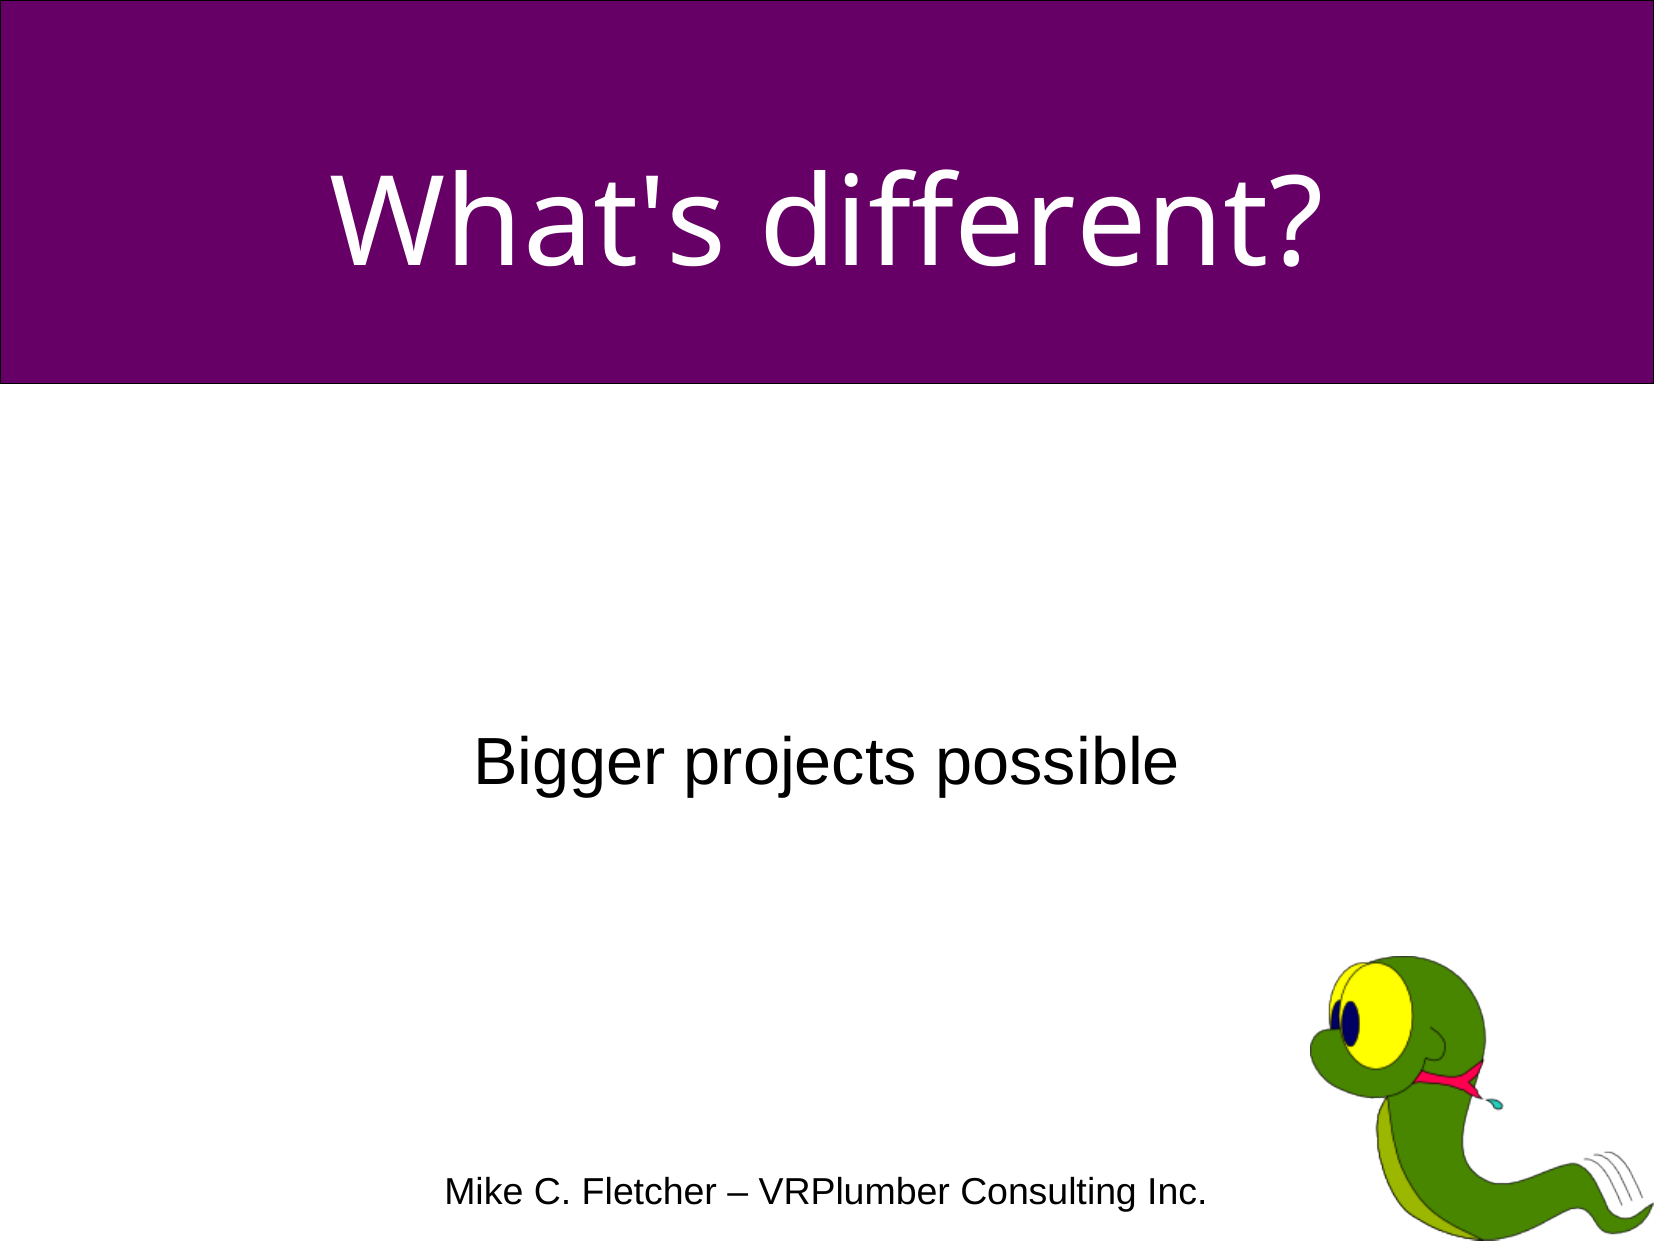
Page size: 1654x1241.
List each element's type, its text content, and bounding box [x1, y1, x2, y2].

subtitle Bigger projects possible [82, 420, 1571, 1102]
title What's different? [82, 56, 1571, 377]
picture [1310, 956, 1654, 1241]
